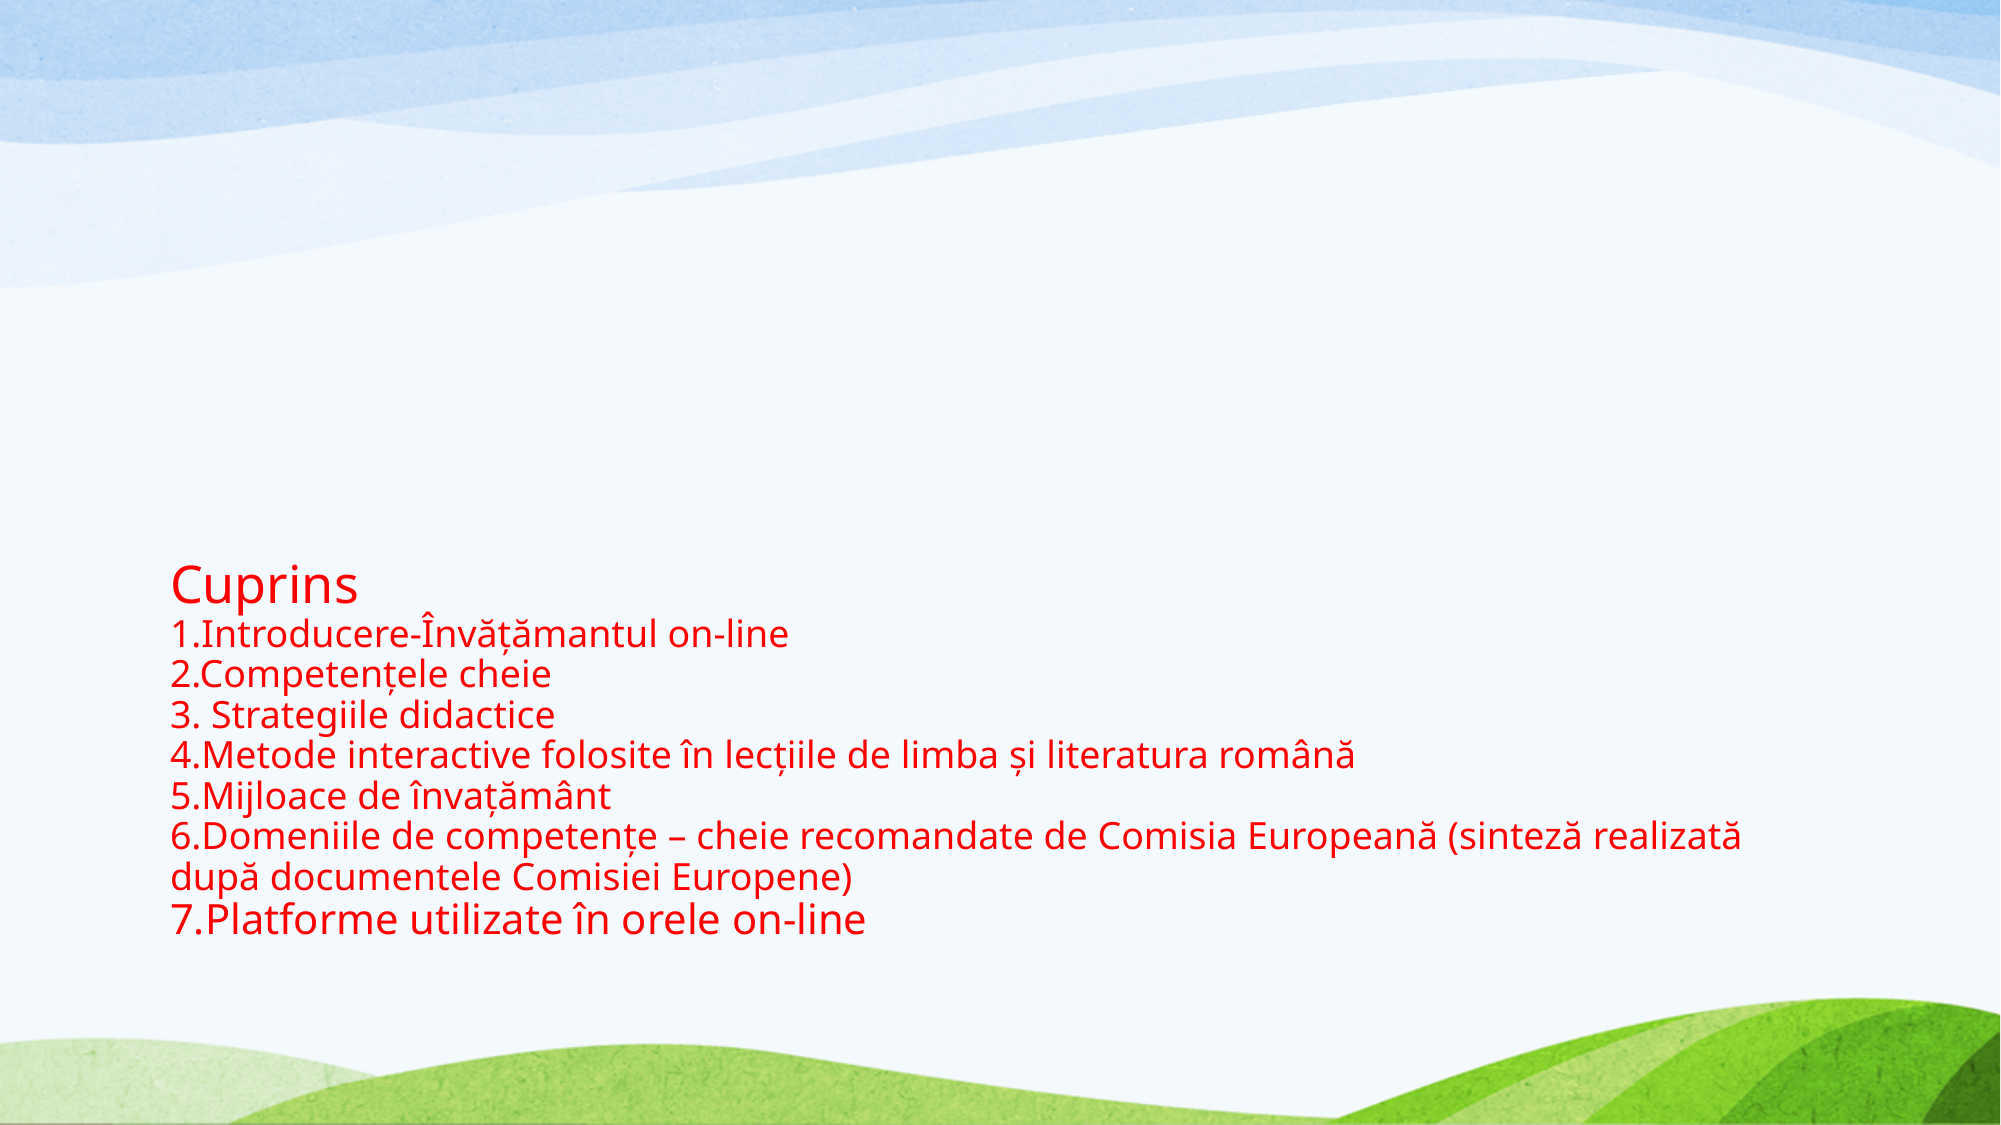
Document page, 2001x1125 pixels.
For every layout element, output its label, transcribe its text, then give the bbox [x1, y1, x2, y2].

picture [0, 0, 2001, 1125]
title Cuprins 1.Introducere-Învățămantul on-line 2.Competențele cheie 3. Strategiile didactice 4.Metode interactive folosite în lecțiile de limba și literatura română 5.Mijloace de învațământ 6.Domeniile de competenţe – cheie recomandate de Comisia Europeană (sinteză realizată după documentele Comisiei Europene) 7.Platforme utilizate în orele on-line [155, 551, 1806, 752]
